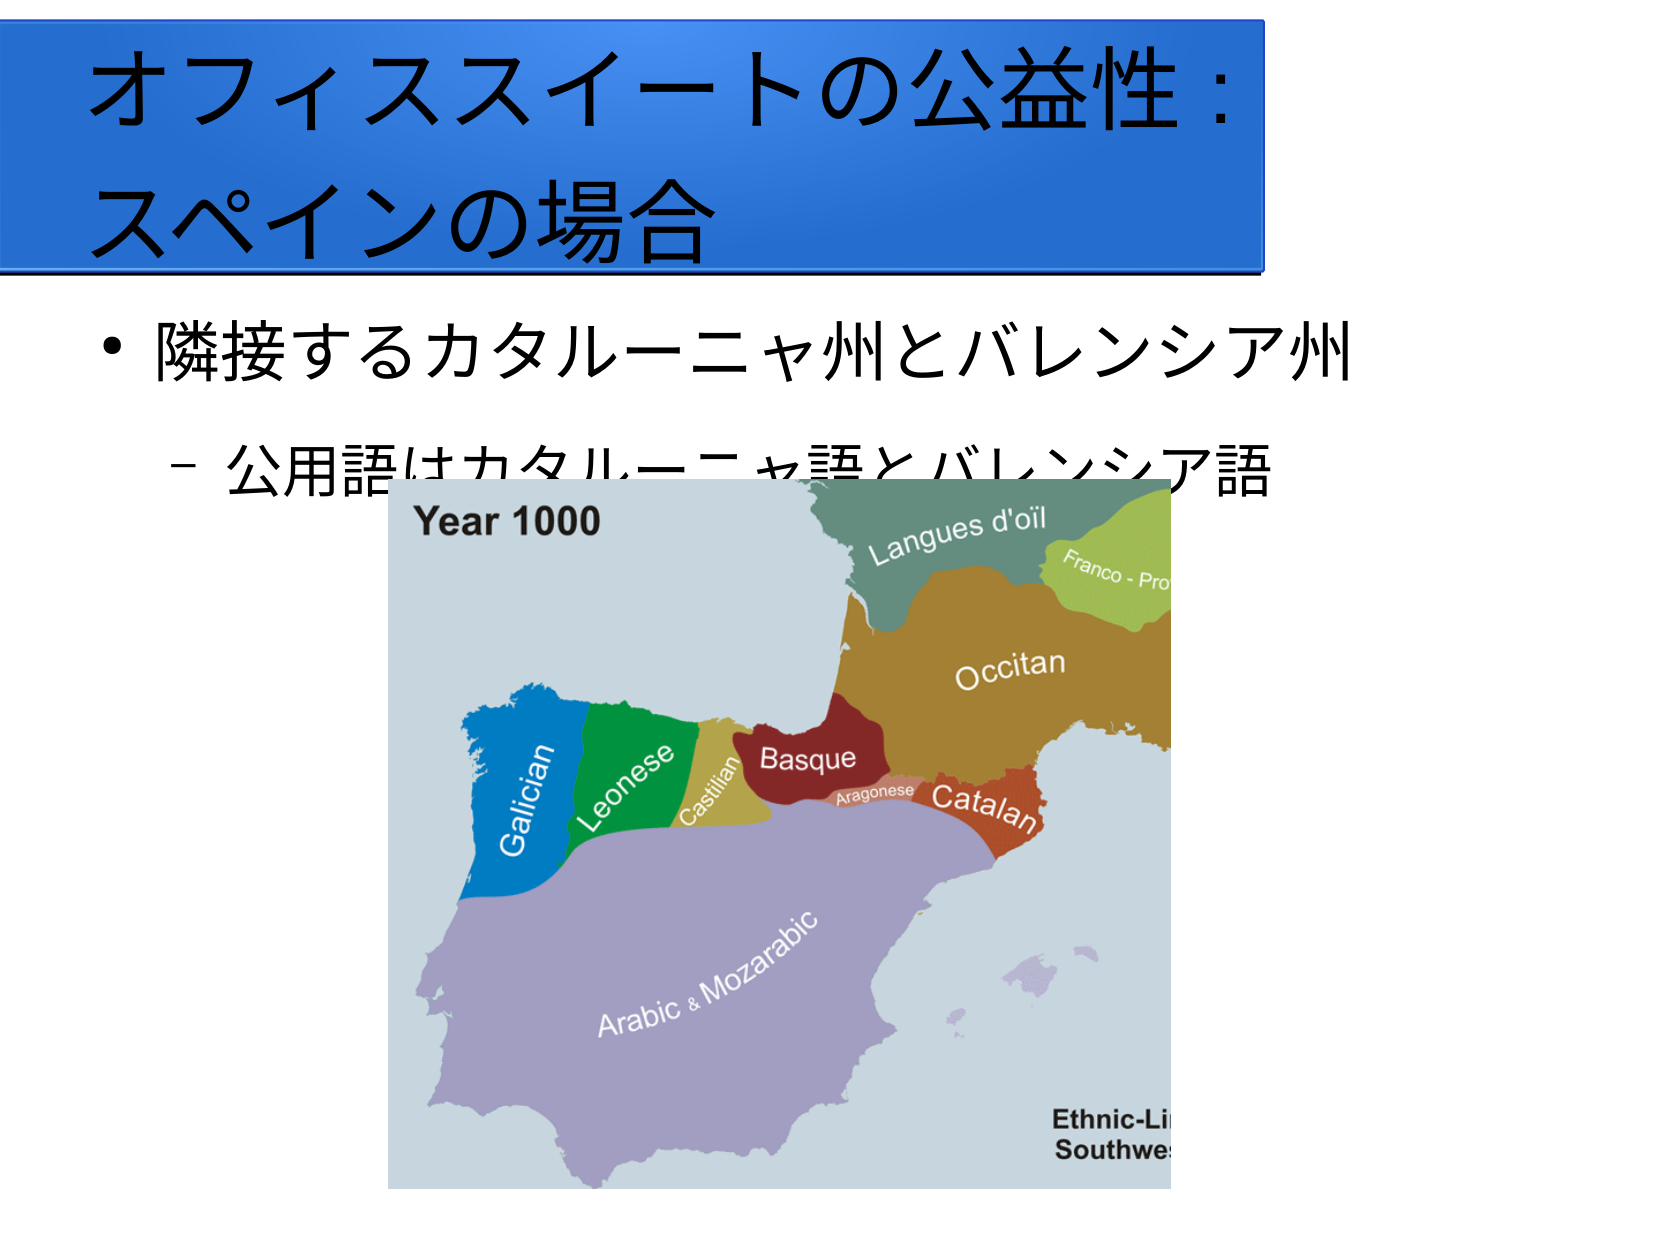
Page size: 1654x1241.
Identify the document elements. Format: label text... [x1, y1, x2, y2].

title オフィススイートの公益性: スペインの場合 [82, 47, 1235, 252]
list 隣接するカタルーニャ州とバレンシア州 公用語はカタルーニャ語とバレンシア語 [82, 299, 1571, 1019]
picture [388, 479, 1171, 1189]
